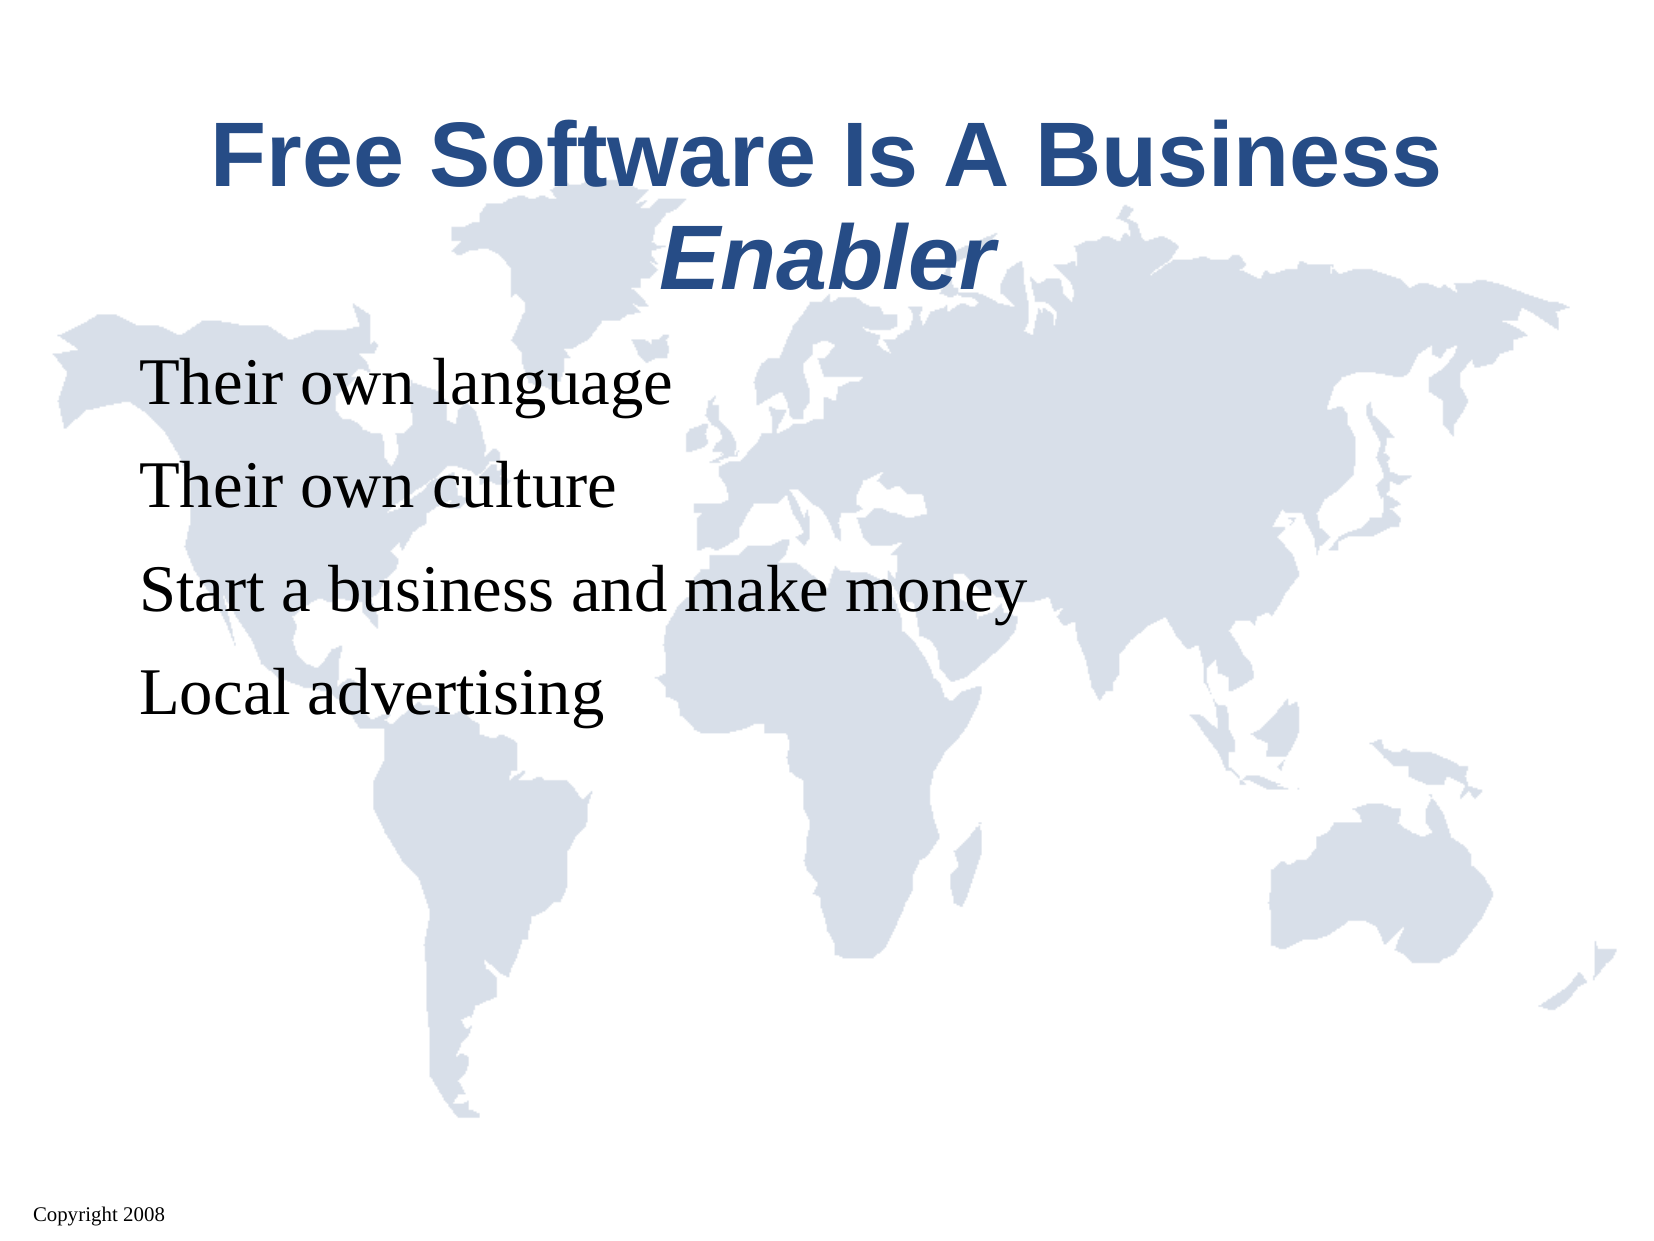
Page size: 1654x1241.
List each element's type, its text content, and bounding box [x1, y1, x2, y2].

picture [28, 99, 1645, 1154]
list Their own language Their own culture Start a business and make money Local advertising [121, 344, 1534, 1127]
title Free Software Is A Business Enabler [121, 99, 1534, 314]
